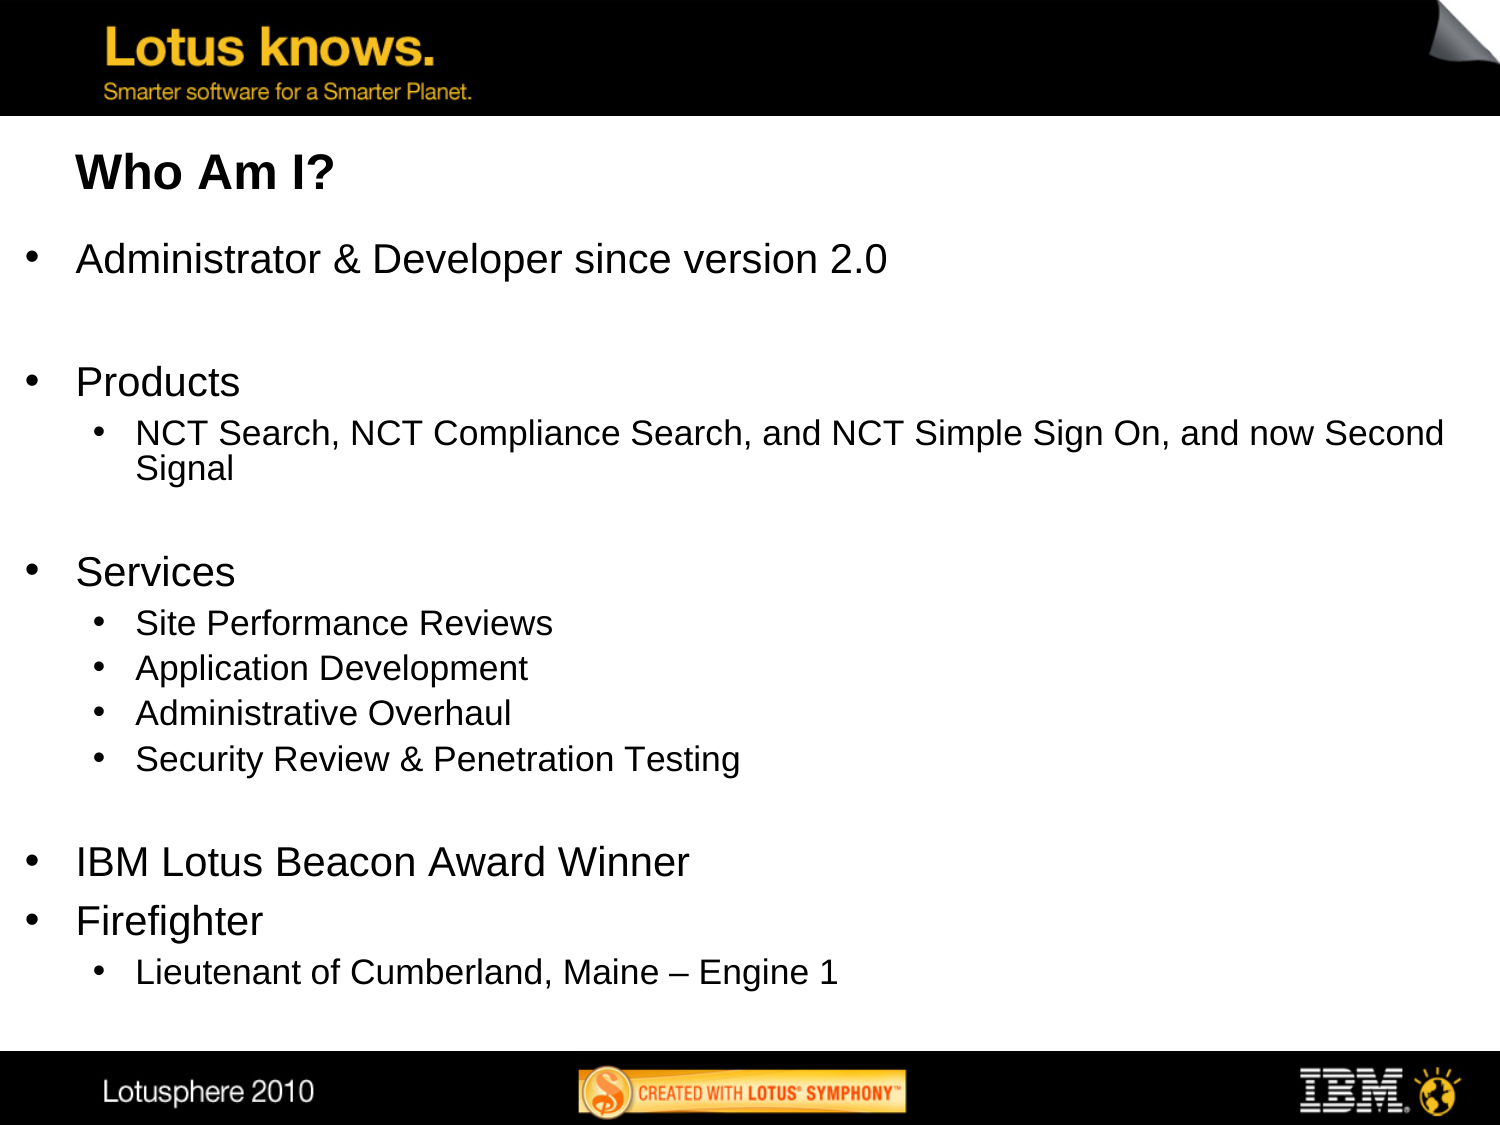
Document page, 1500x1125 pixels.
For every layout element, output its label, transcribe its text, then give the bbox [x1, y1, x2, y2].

list Administrator & Developer since version 2.0 Products NCT Search, NCT Compliance Search, and NCT Simple Sign On, and now Second Signal Services Site Performance Reviews Application Development Administrative Overhaul Security Review & Penetration Testing IBM Lotus Beacon Award Winner Firefighter Lieutenant of Cumberland, Maine – Engine 1 [24, 237, 1476, 1026]
title Who Am I? [74, 137, 1475, 200]
picture [0, 0, 1500, 114]
picture [0, 1053, 1500, 1125]
